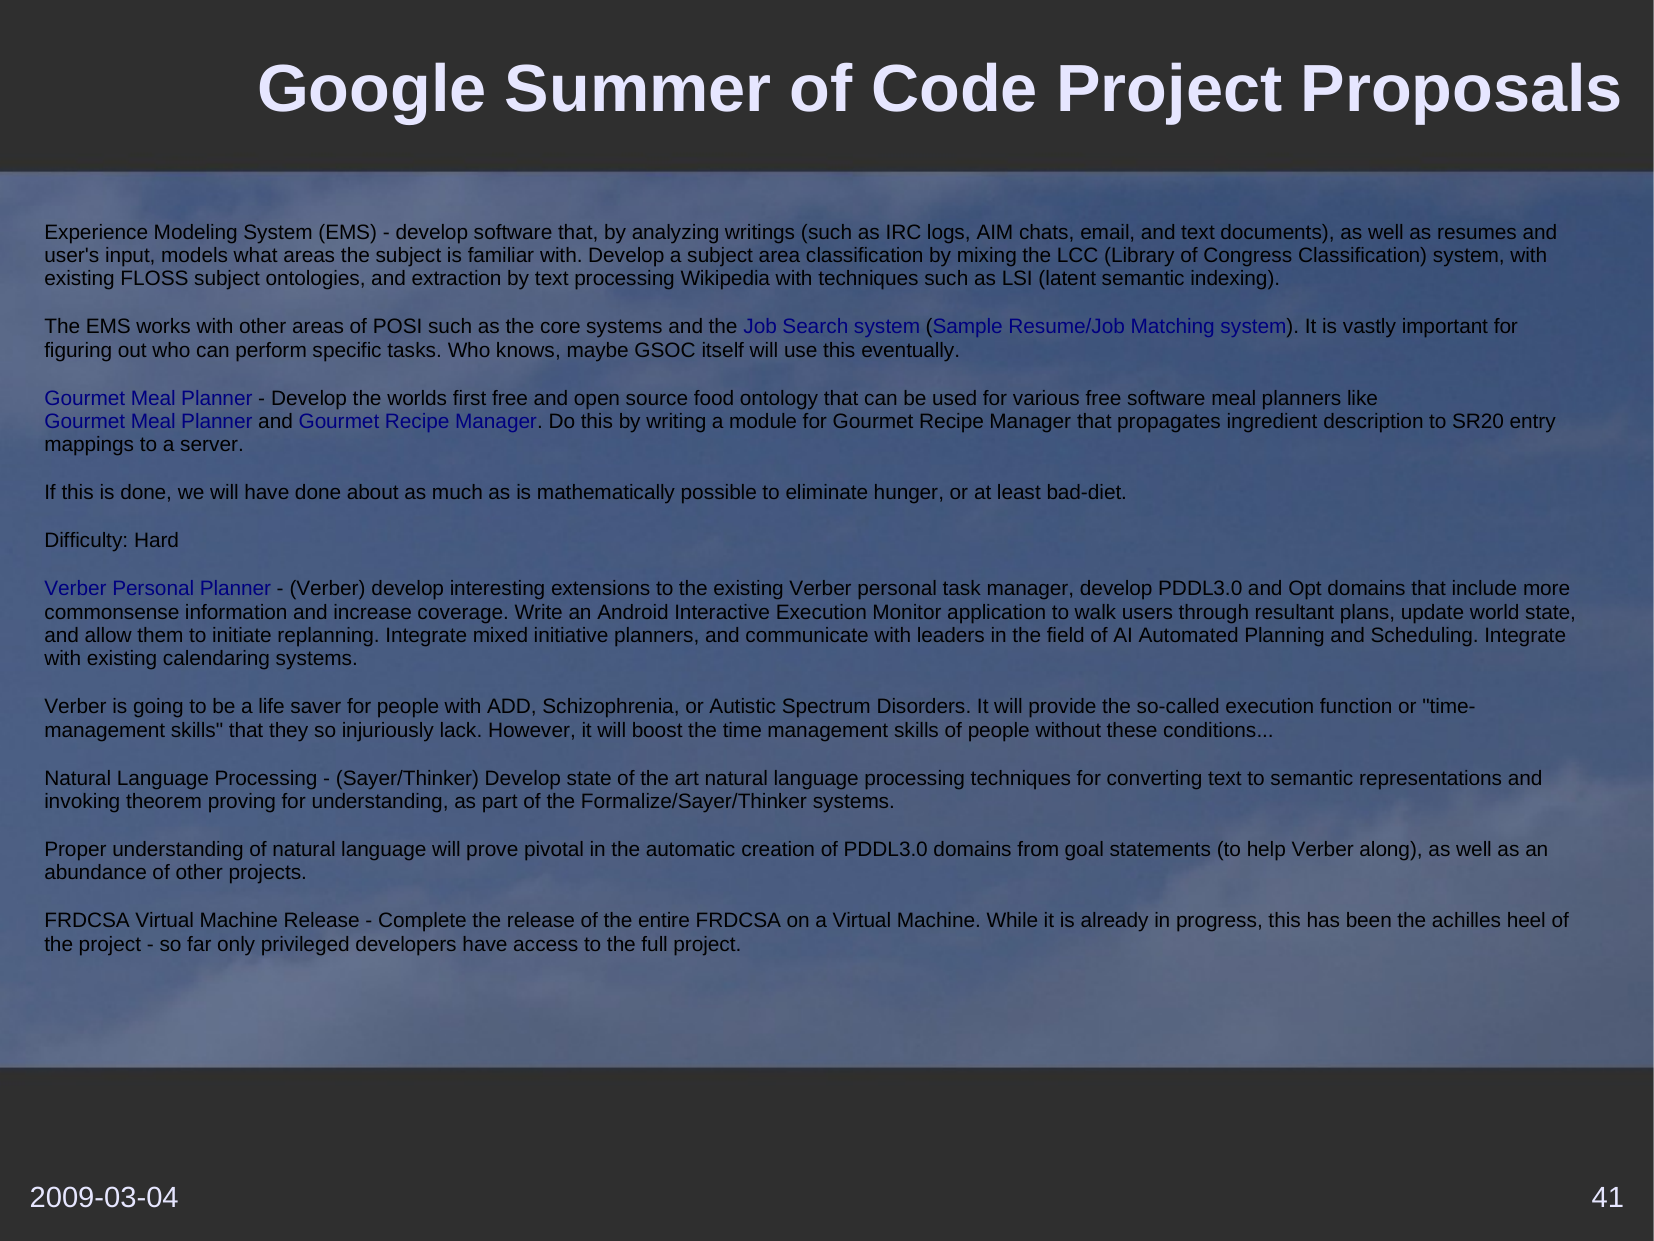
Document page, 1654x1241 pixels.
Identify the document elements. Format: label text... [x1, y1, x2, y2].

text_box Experience Modeling System (EMS) - develop software that, by analyzing writings (such as IRC logs, AIM chats, email, and text documents), as well as resumes and user's input, models what areas the subject is familiar with. Develop a subject area classification by mixing the LCC (Library of Congress Classification) system, with existing FLOSS subject ontologies, and extraction by text processing Wikipedia with techniques such as LSI (latent semantic indexing). The EMS works with other areas of POSI such as the core systems and the Job Search system (Sample Resume/Job Matching system). It is vastly important for figuring out who can perform specific tasks. Who knows, maybe GSOC itself will use this eventually. Gourmet Meal Planner - Develop the worlds first free and open source food ontology that can be used for various free software meal planners like Gourmet Meal Planner and Gourmet Recipe Manager. Do this by writing a module for Gourmet Recipe Manager that propagates ingredient description to SR20 entry mappings to a server. If this is done, we will have done about as much as is mathematically possible to eliminate hunger, or at least bad-diet. Difficulty: Hard Verber Personal Planner - (Verber) develop interesting extensions to the existing Verber personal task manager, develop PDDL3.0 and Opt domains that include more commonsense information and increase coverage. Write an Android Interactive Execution Monitor application to walk users through resultant plans, update world state, and allow them to initiate replanning. Integrate mixed initiative planners, and communicate with leaders in the field of AI Automated Planning and Scheduling. Integrate with existing calendaring systems. Verber is going to be a life saver for people with ADD, Schizophrenia, or Autistic Spectrum Disorders. It will provide the so-called execution function or "time-management skills" that they so injuriously lack. However, it will boost the time management skills of people without these conditions... Natural Language Processing - (Sayer/Thinker) Develop state of the art natural language processing techniques for converting text to semantic representations and invoking theorem proving for understanding, as part of the Formalize/Sayer/Thinker systems. Proper understanding of natural language will prove pivotal in the automatic creation of PDDL3.0 domains from goal statements (to help Verber along), as well as an abundance of other projects. FRDCSA Virtual Machine Release - Complete the release of the entire FRDCSA on a Virtual Machine. While it is already in progress, this has been the achilles heel of the project - so far only privileged developers have access to the full project. [29, 213, 1594, 1034]
picture [0, 0, 1654, 1241]
title Google Summer of Code Project Proposals [29, 29, 1625, 148]
